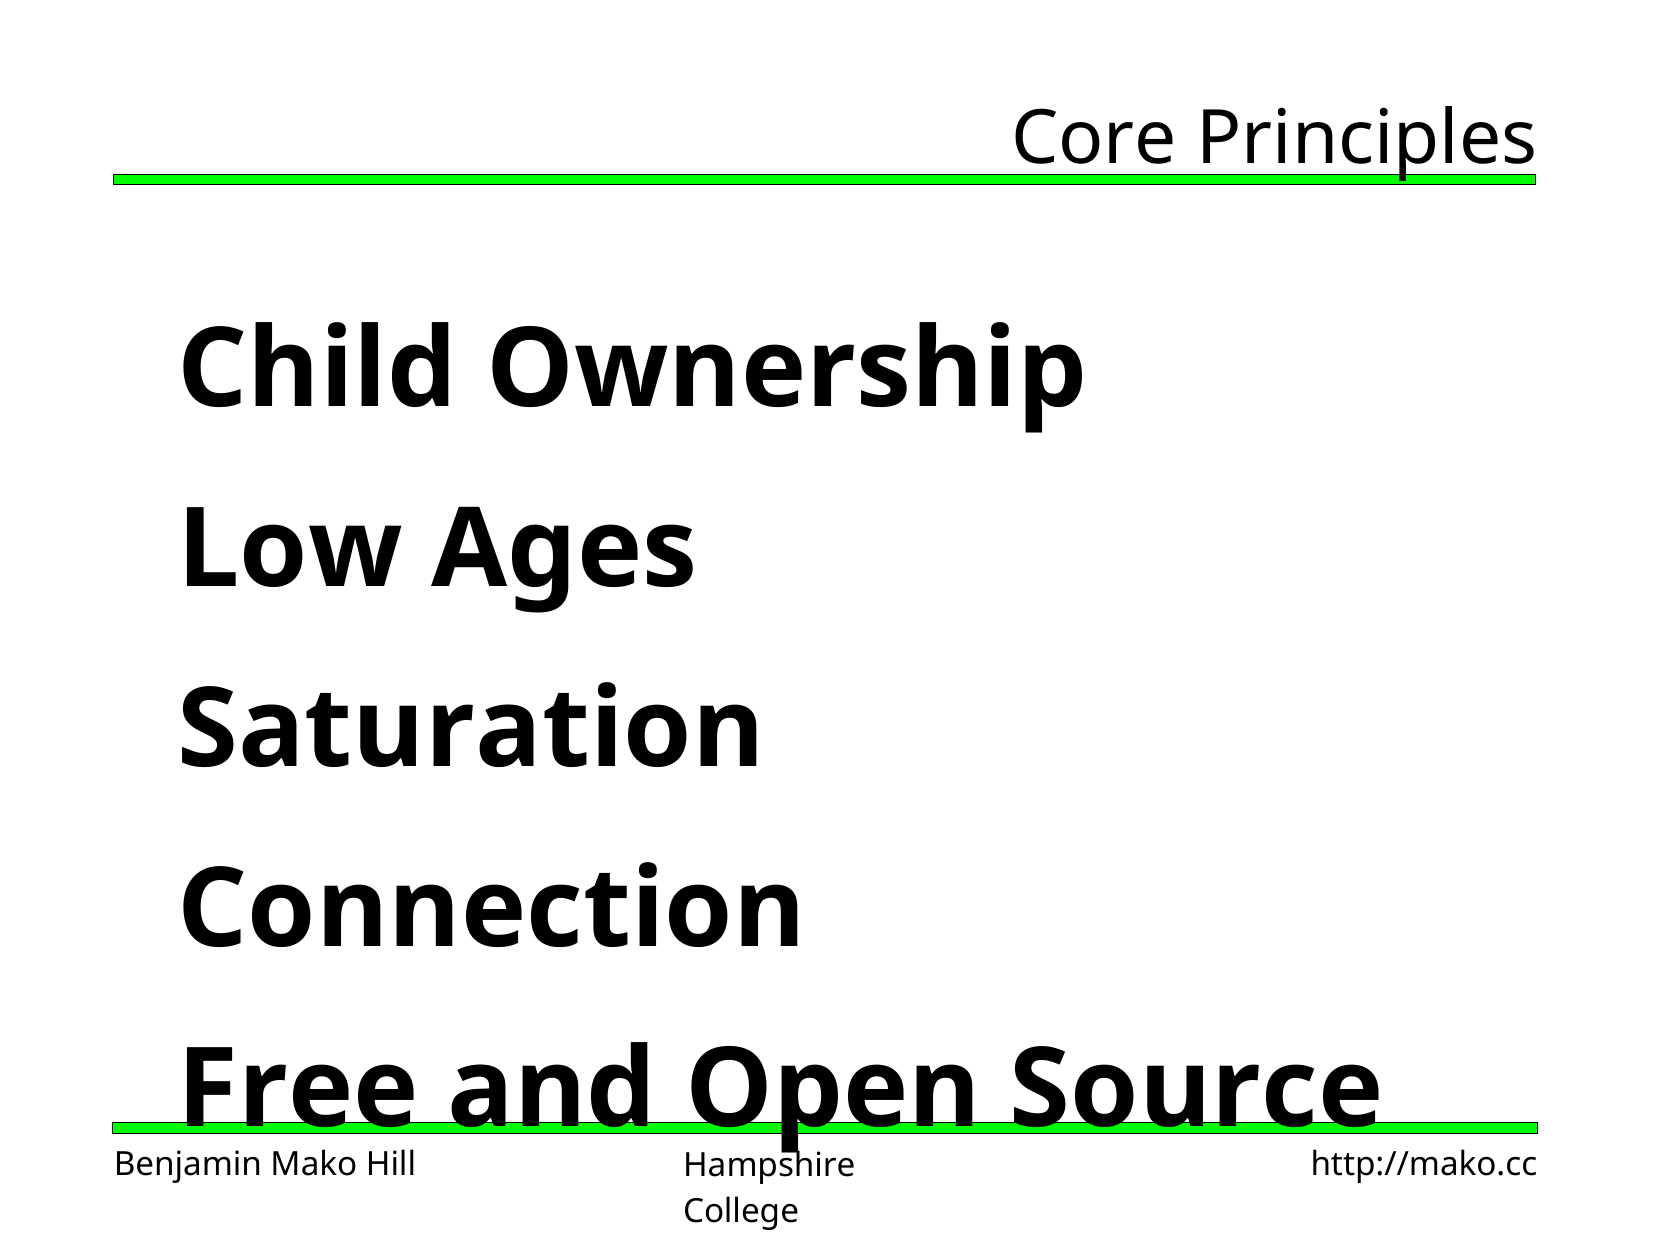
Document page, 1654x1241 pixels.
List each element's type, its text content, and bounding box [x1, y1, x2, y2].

list Child Ownership Low Ages Saturation Connection Free and Open Source [141, 288, 1538, 1126]
title Core Principles [125, 70, 1538, 198]
